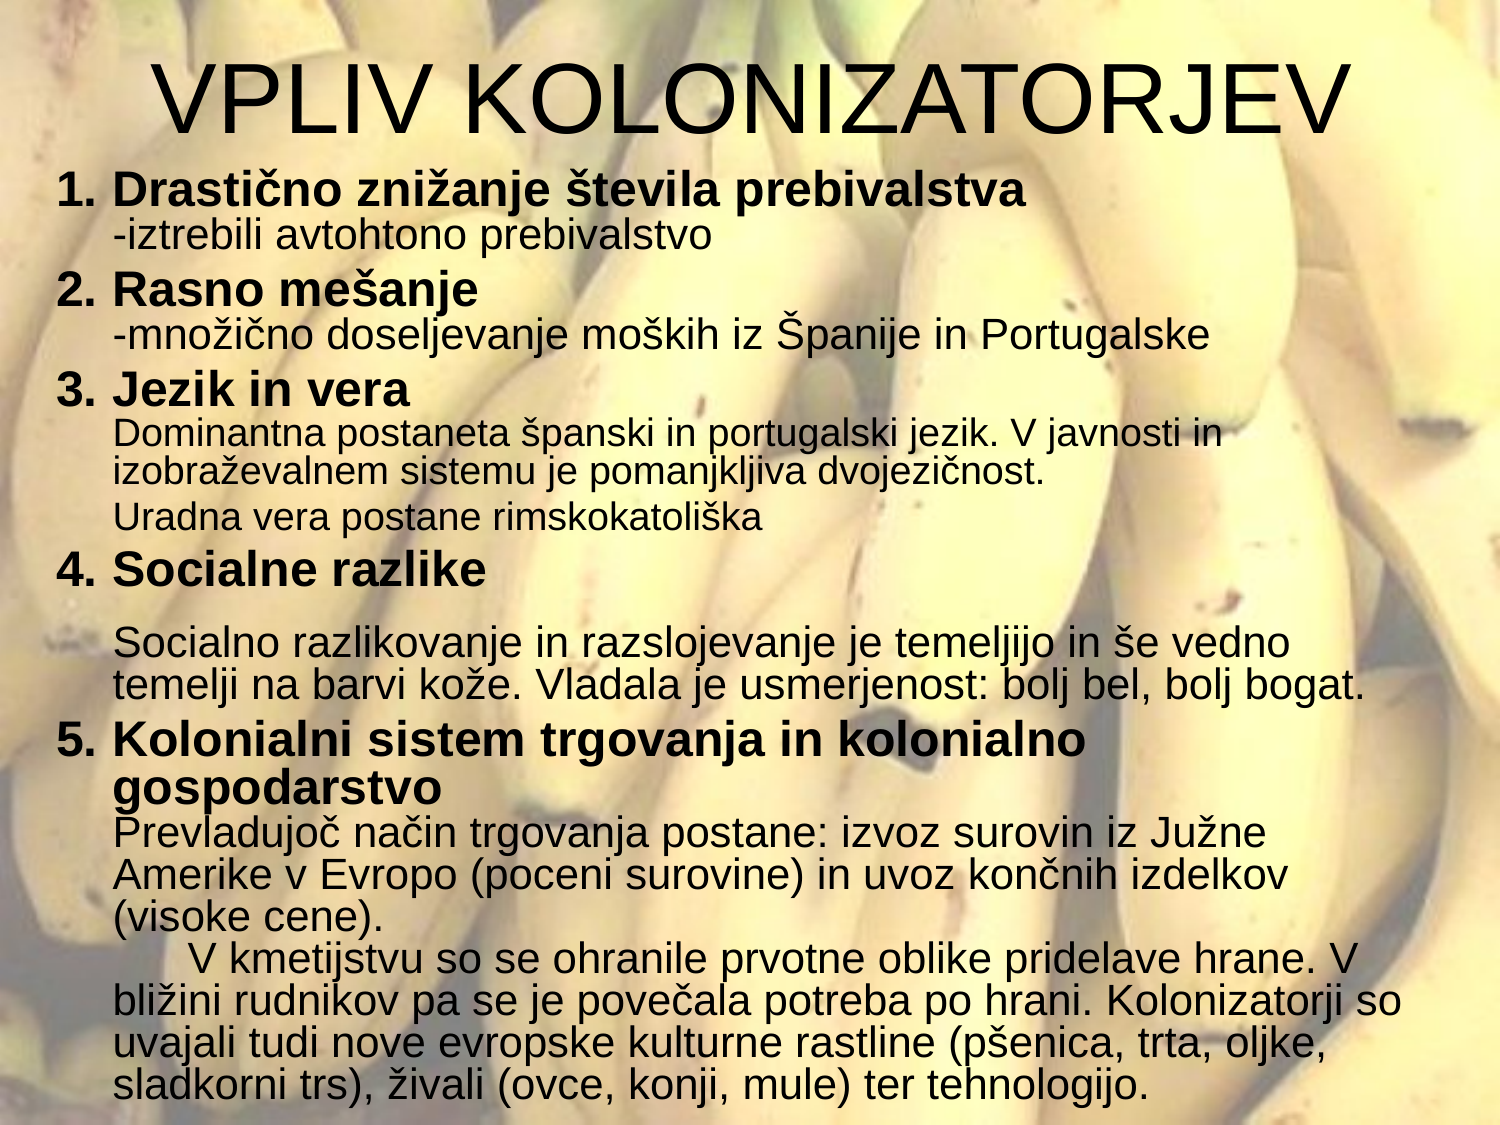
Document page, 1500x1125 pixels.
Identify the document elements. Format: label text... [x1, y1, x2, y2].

picture [0, 0, 1500, 1125]
picture [174, 1078, 186, 1096]
title VPLIV KOLONIZATORJEV [76, 0, 1427, 188]
list Drastično znižanje števila prebivalstva -iztrebili avtohtono prebivalstvo Rasno mešanje -množično doseljevanje moških iz Španije in Portugalske Jezik in vera Dominantna postaneta španski in portugalski jezik. V javnosti in izobraževalnem sistemu je pomanjkljiva dvojezičnost. Uradna vera postane rimskokatoliška Socialne razlike Socialno razlikovanje in razslojevanje je temeljijo in še vedno temelji na barvi kože. Vladala je usmerjenost: bolj bel, bolj bogat. Kolonialni sistem trgovanja in kolonialno gospodarstvo Prevladujoč način trgovanja postane: izvoz surovin iz Južne Amerike v Evropo (poceni surovine) in uvoz končnih izdelkov (visoke cene). V kmetijstvu so se ohranile prvotne oblike pridelave hrane. V bližini rudnikov pa se je povečala potreba po hrani. Kolonizatorji so uvajali tudi nove evropske kulturne rastline (pšenica, trta, oljke, sladkorni trs), živali (ovce, konji, mule) ter tehnologijo. [41, 160, 1425, 1071]
